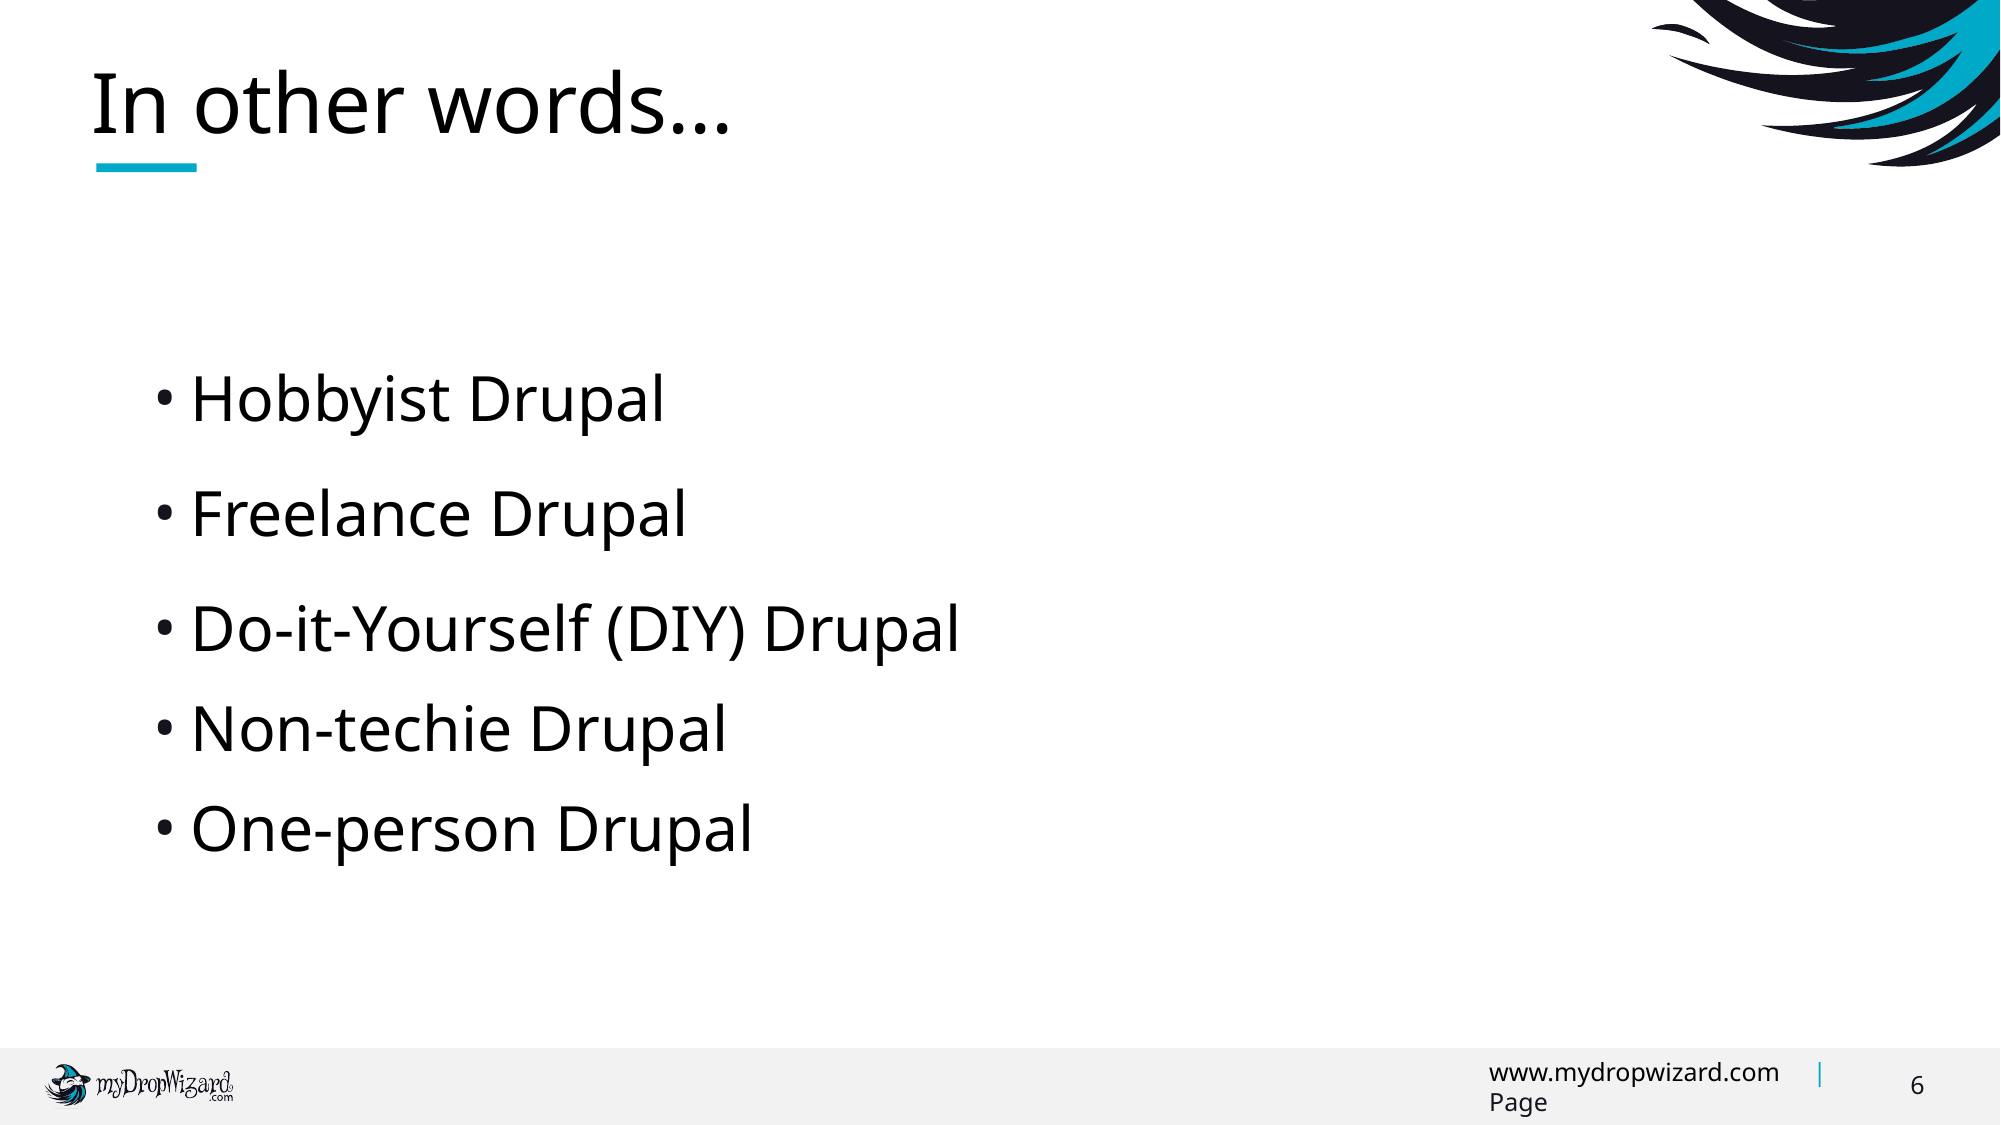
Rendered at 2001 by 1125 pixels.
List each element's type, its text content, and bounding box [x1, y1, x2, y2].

slide_number <number> [1895, 1057, 1969, 1117]
list Hobbyist Drupal Freelance Drupal Do-it-Yourself (DIY) Drupal Non-techie Drupal One-person Drupal [138, 194, 1864, 1014]
title In other words... [76, 47, 1863, 166]
